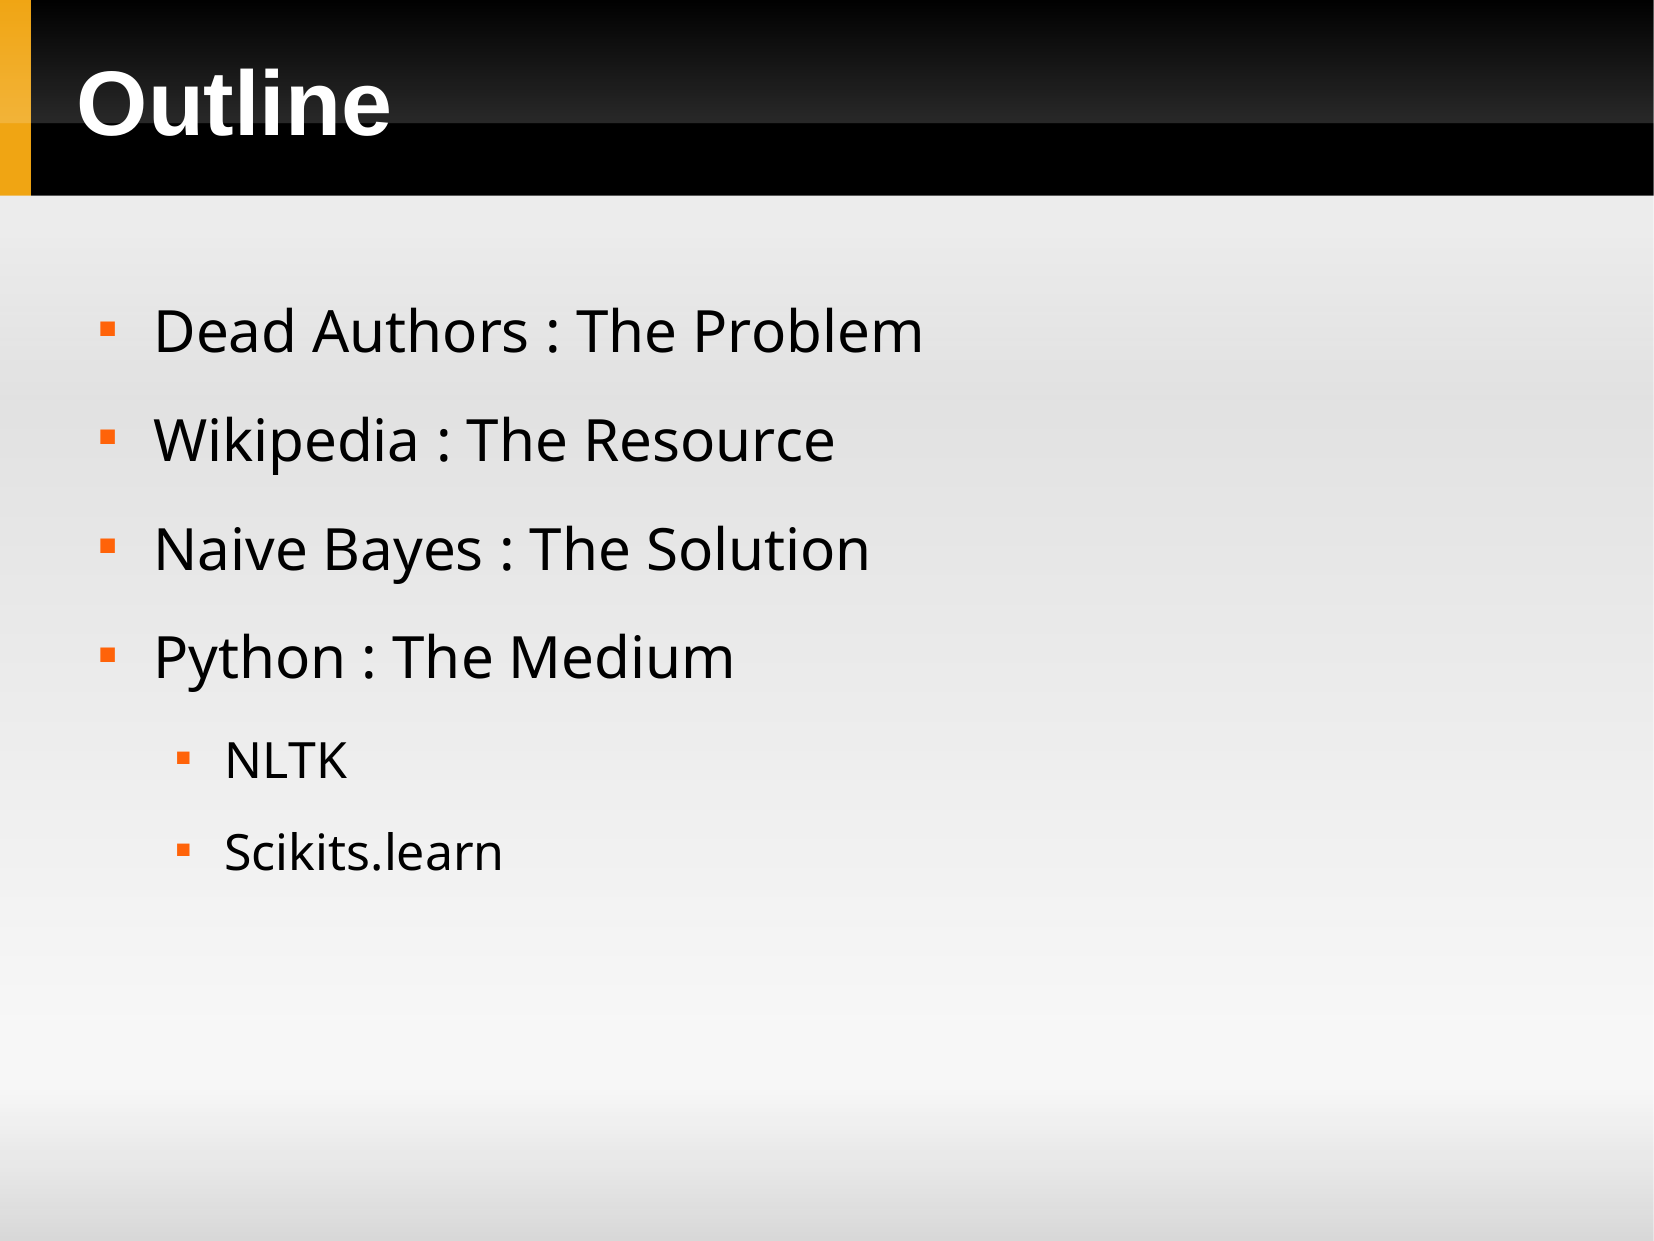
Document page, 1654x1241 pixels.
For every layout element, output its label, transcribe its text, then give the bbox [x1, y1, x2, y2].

picture [0, 0, 1654, 1241]
list Dead Authors : The Problem Wikipedia : The Resource Naive Bayes : The Solution Python : The Medium NLTK Scikits.learn [82, 290, 1571, 1109]
title Outline [76, 0, 1565, 208]
